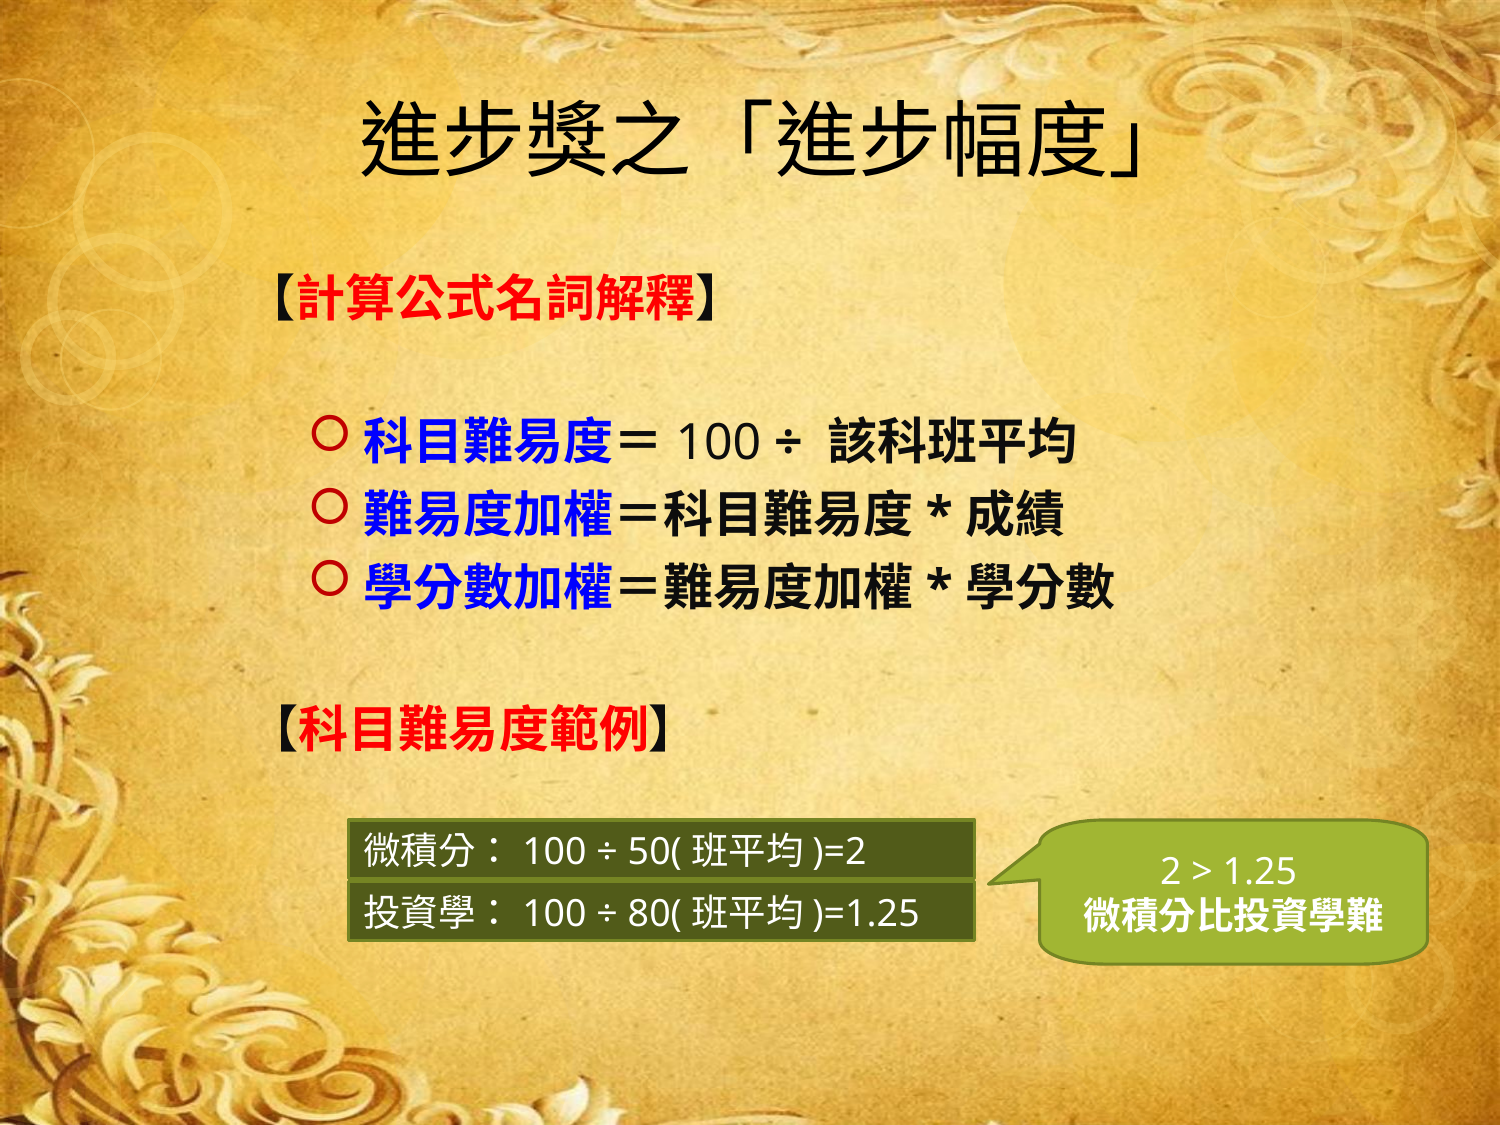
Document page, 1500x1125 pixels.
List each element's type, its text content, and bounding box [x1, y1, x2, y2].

list 科目難易度＝100 ÷ 該科班平均 難易度加權＝科目難易度*成績 學分數加權＝難易度加權*學分數 [292, 362, 1184, 663]
title 進步獎之「進步幅度」 [190, 78, 1360, 197]
text_box 【科目難易度範例】 [233, 662, 1126, 793]
text_box 微積分：100 ÷ 50(班平均)=2 [348, 820, 974, 879]
text_box 【計算公式名詞解釋】 [230, 231, 1122, 362]
text_box 投資學：100 ÷ 80(班平均)=1.25 [348, 881, 974, 940]
text_box 2 > 1.25 微積分比投資學難 [988, 819, 1428, 965]
